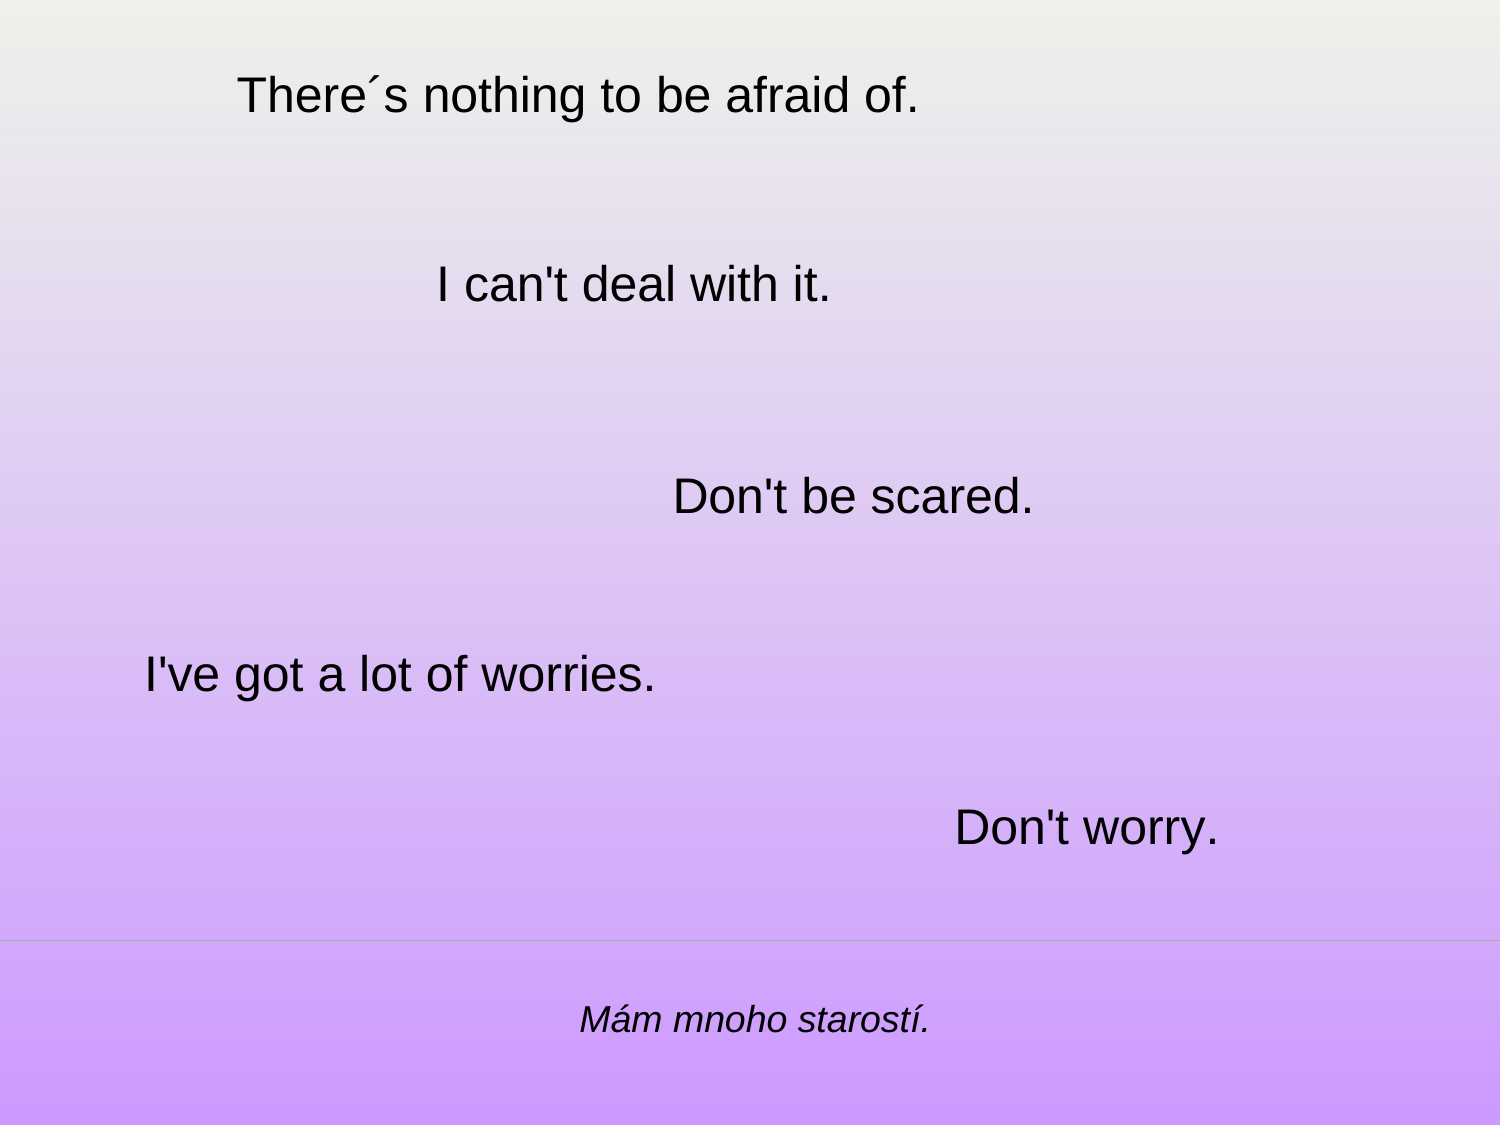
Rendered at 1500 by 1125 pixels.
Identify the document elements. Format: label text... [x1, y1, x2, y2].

text_box Don't be scared. [657, 456, 1050, 532]
text_box I've got a lot of worries. [129, 633, 673, 709]
text_box There´s nothing to be afraid of. [221, 54, 936, 131]
text_box I can't deal with it. [421, 243, 848, 319]
text_box Mám mnoho starostí. [564, 987, 947, 1049]
text_box Don't worry. [939, 786, 1235, 863]
